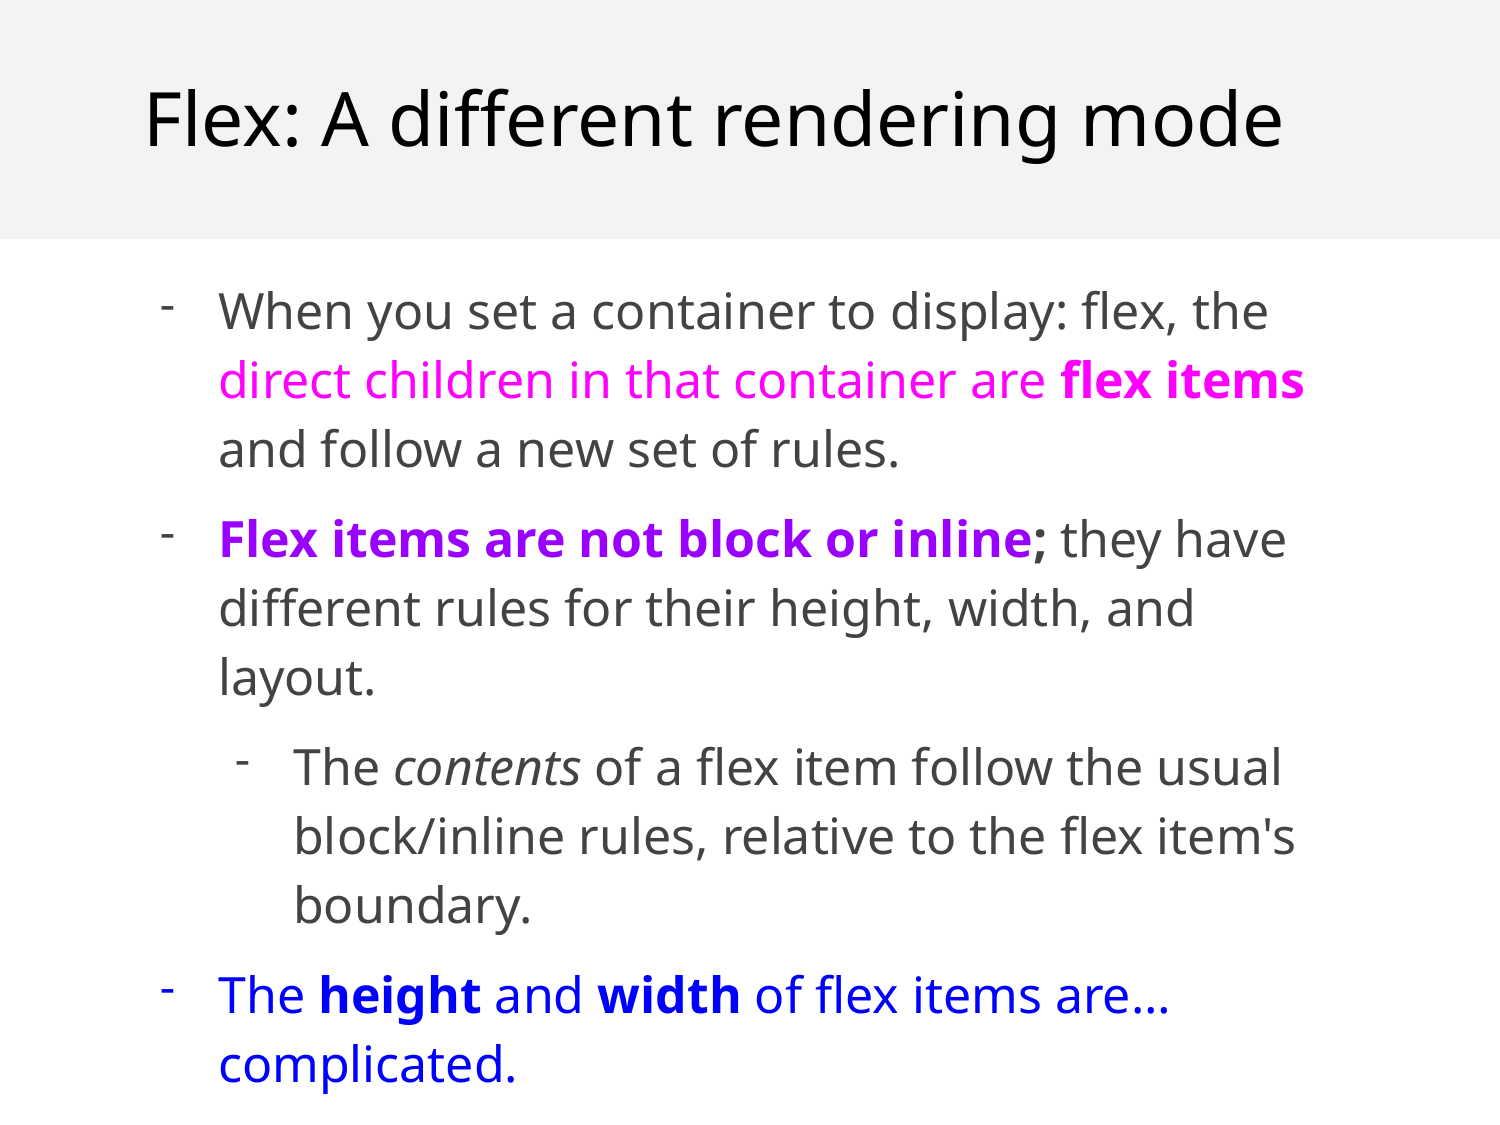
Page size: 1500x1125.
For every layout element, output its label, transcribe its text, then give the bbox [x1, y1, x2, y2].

title Flex: A different rendering mode [128, 56, 1372, 183]
list When you set a container to display: flex, the direct children in that container are flex items and follow a new set of rules. Flex items are not block or inline; they have different rules for their height, width, and layout. The contents of a flex item follow the usual block/inline rules, relative to the flex item's boundary. The height and width of flex items are… complicated. Follow along on CodePen [128, 255, 1372, 1002]
